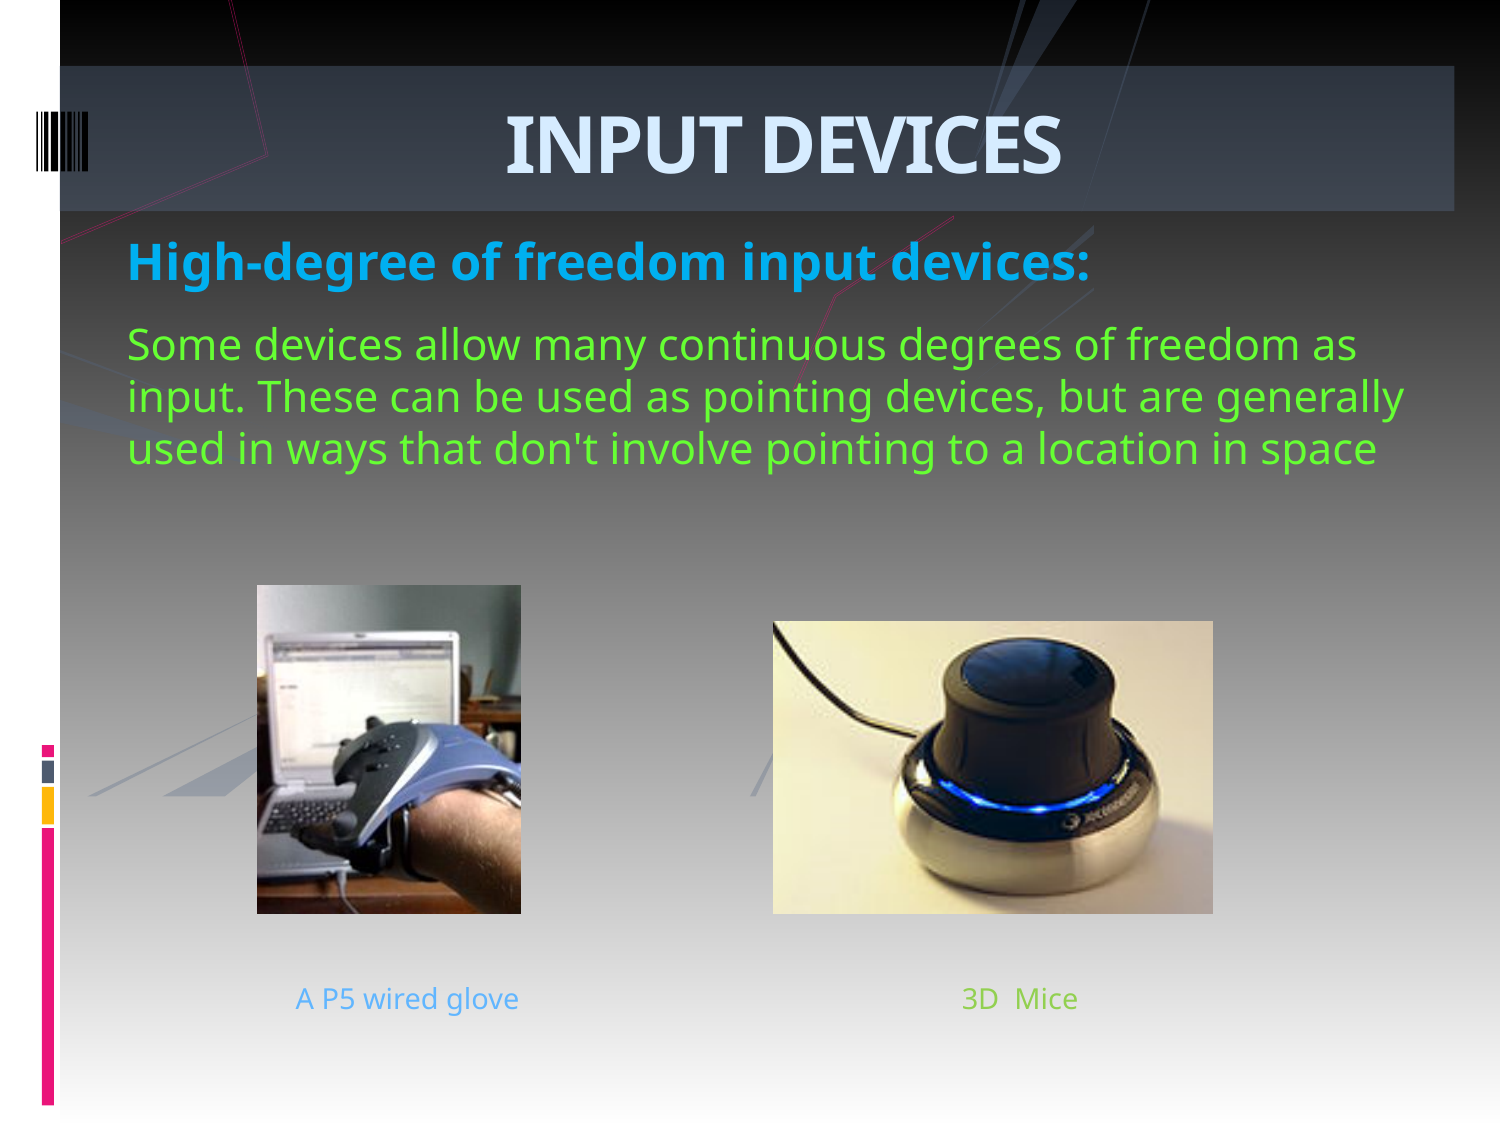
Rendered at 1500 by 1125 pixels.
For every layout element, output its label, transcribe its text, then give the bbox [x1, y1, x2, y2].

list High-degree of freedom input devices: Some devices allow many continuous degrees of freedom as input. These can be used as pointing devices, but are generally used in ways that don't involve pointing to a location in space A P5 wired glove 3D Mice [105, 222, 1431, 1079]
picture [773, 621, 1213, 914]
picture [257, 585, 521, 914]
title INPUT DEVICES [115, 83, 1454, 212]
